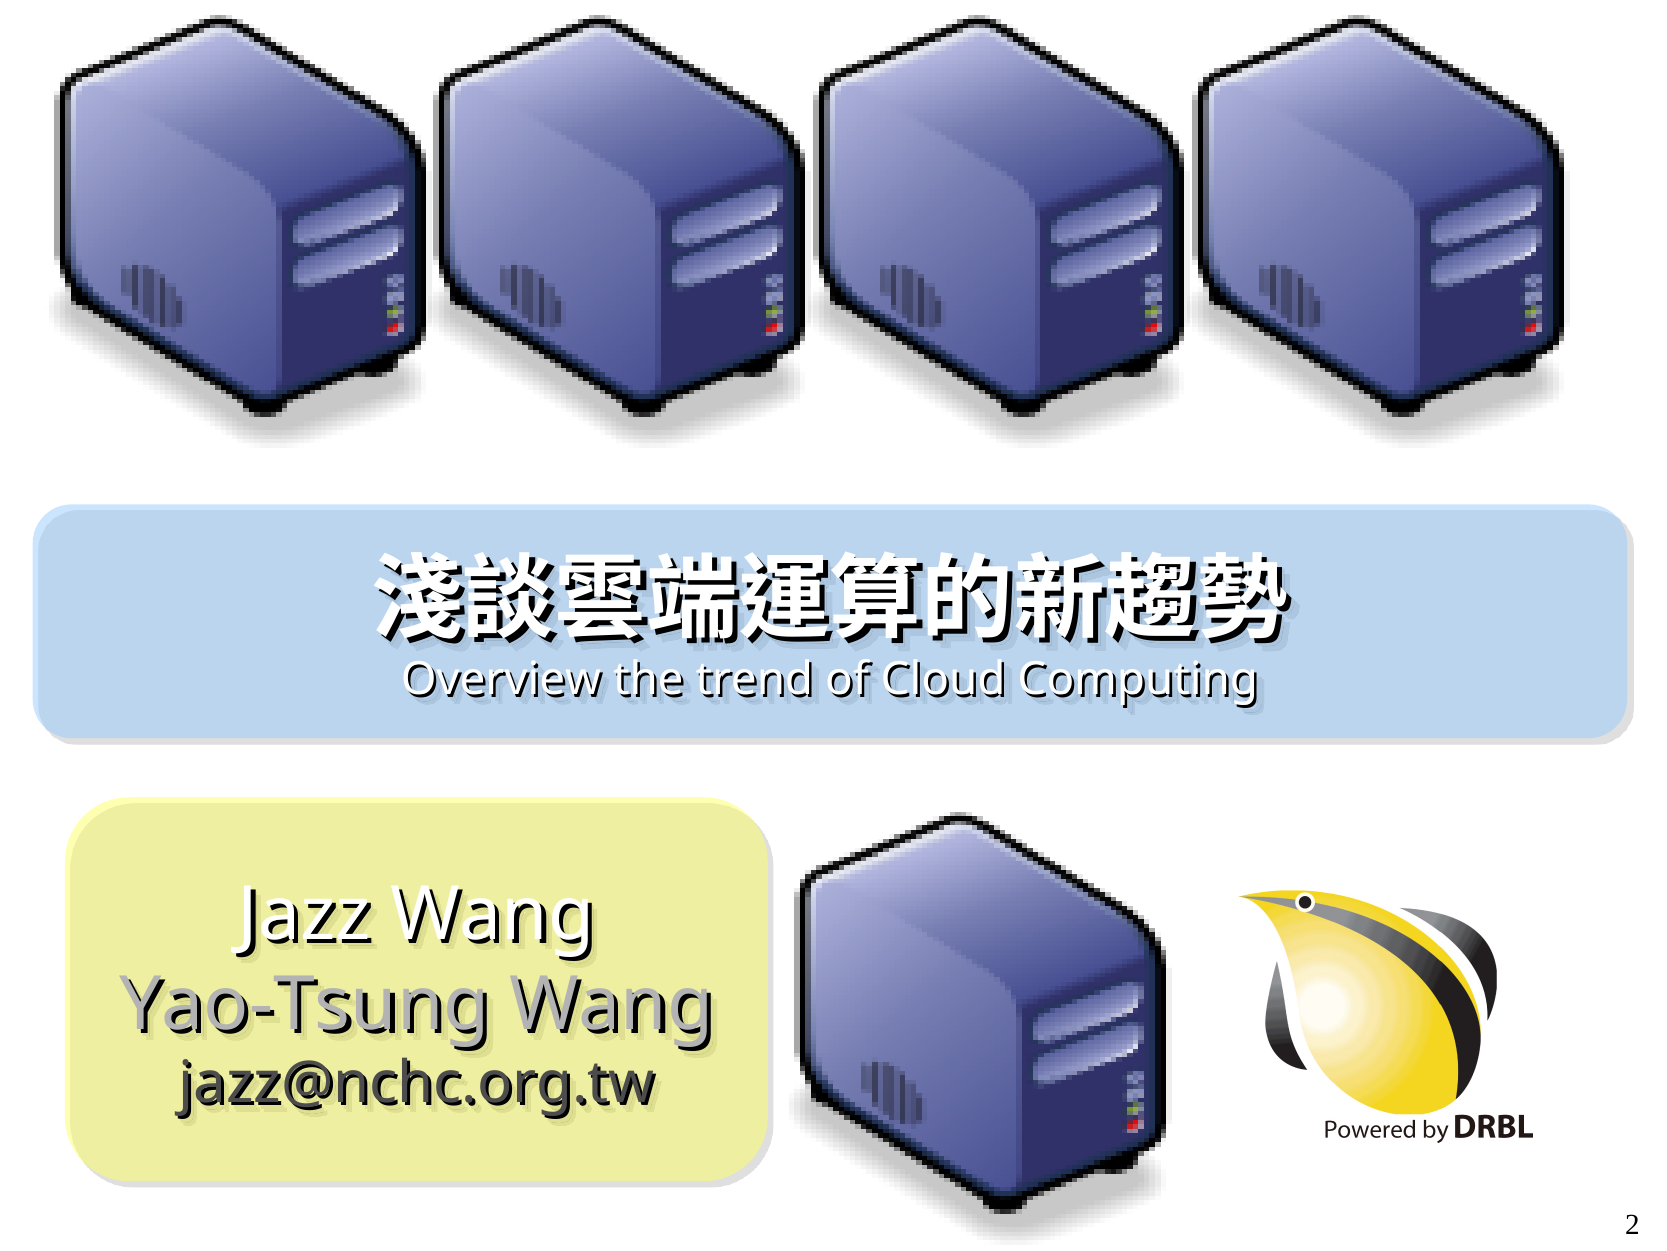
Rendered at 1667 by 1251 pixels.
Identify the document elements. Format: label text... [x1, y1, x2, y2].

text_box Jazz Wang Yao-Tsung Wang jazz@nchc.org.tw [64, 797, 767, 1182]
picture [27, 2, 1609, 502]
picture [1224, 874, 1548, 1152]
picture [767, 799, 1211, 1249]
text_box 淺談雲端運算的新趨勢 Overview the trend of Cloud Computing [32, 504, 1628, 739]
